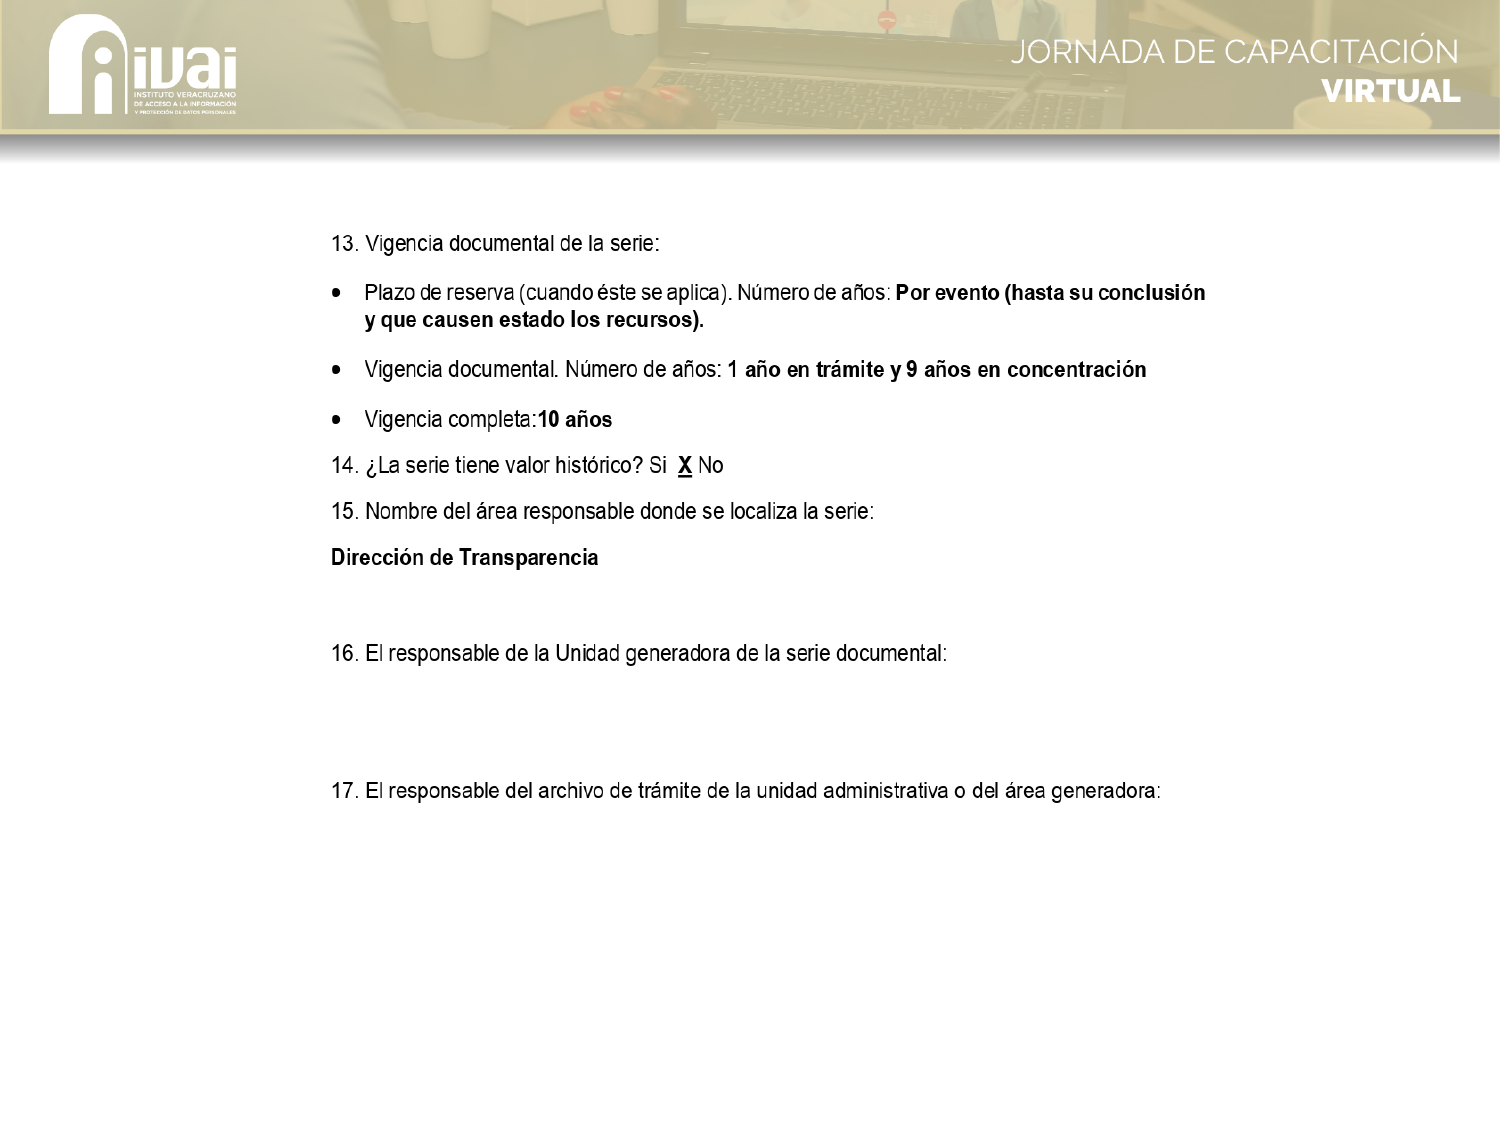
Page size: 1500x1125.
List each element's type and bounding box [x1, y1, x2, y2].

picture [202, 185, 1338, 891]
